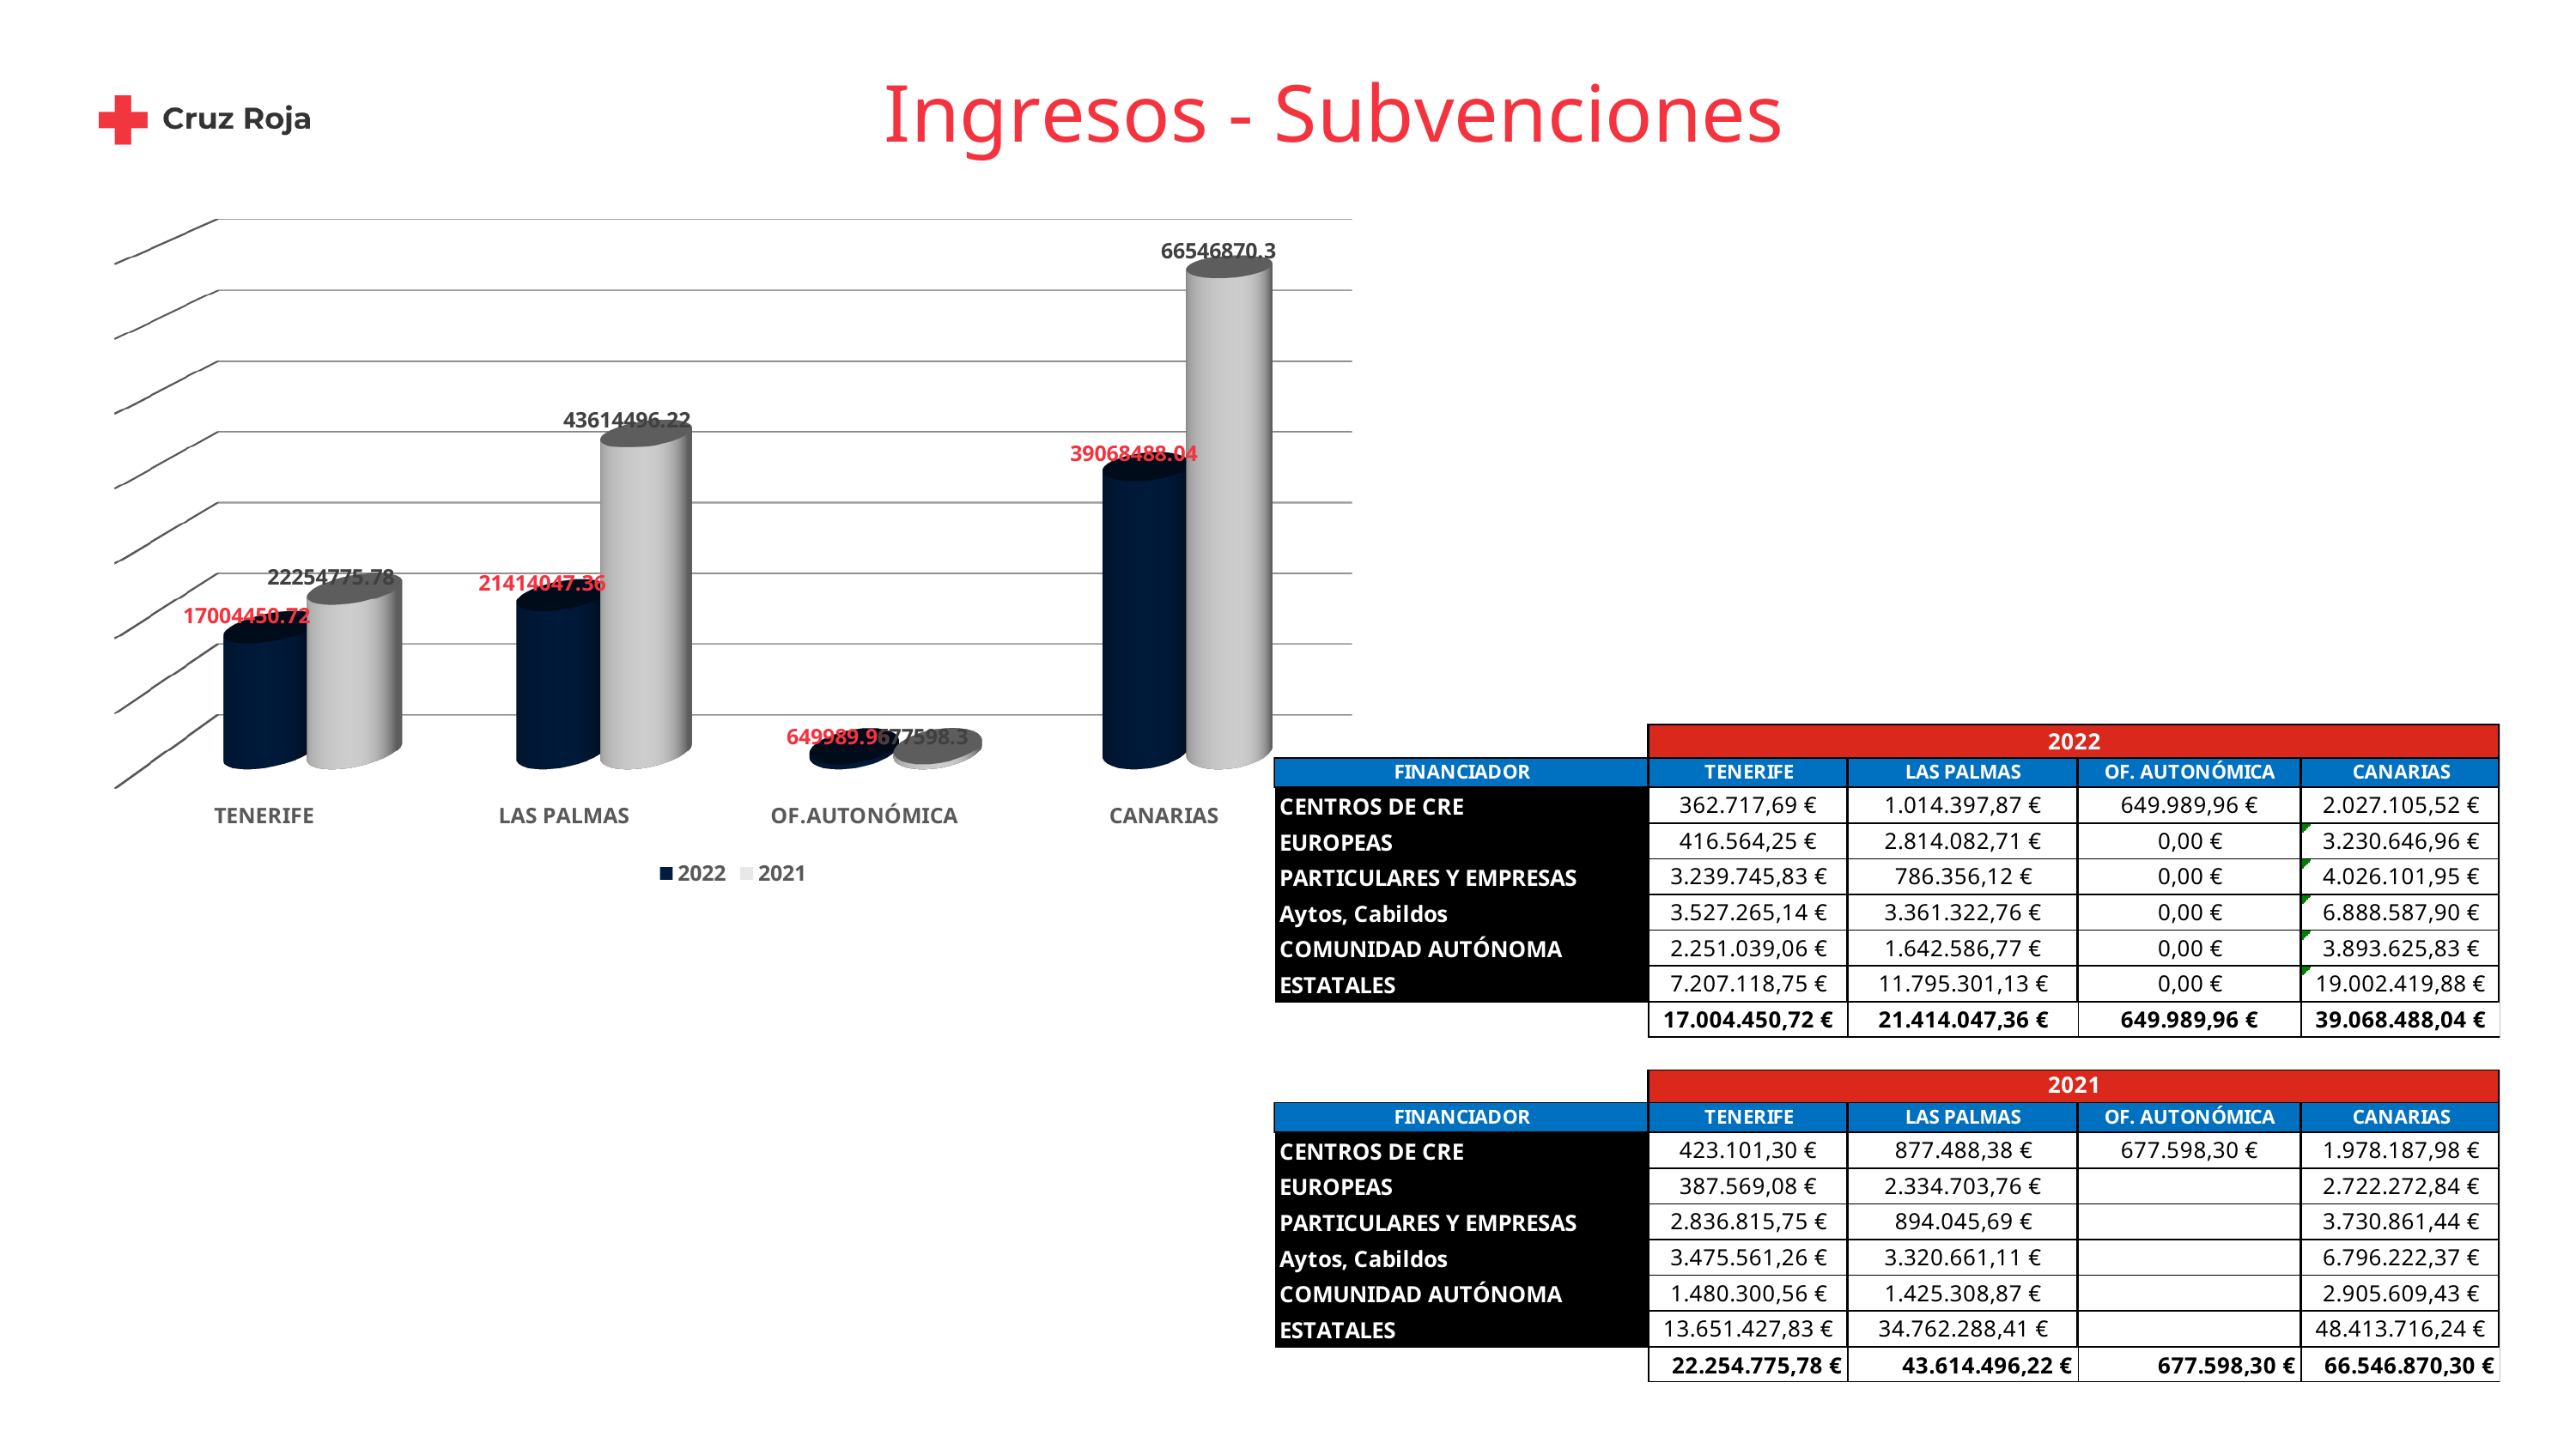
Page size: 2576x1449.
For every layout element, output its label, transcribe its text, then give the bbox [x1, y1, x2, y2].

chart [75, 205, 1392, 894]
picture [1273, 724, 2501, 1384]
text_box Ingresos - Subvenciones [871, 75, 2501, 165]
